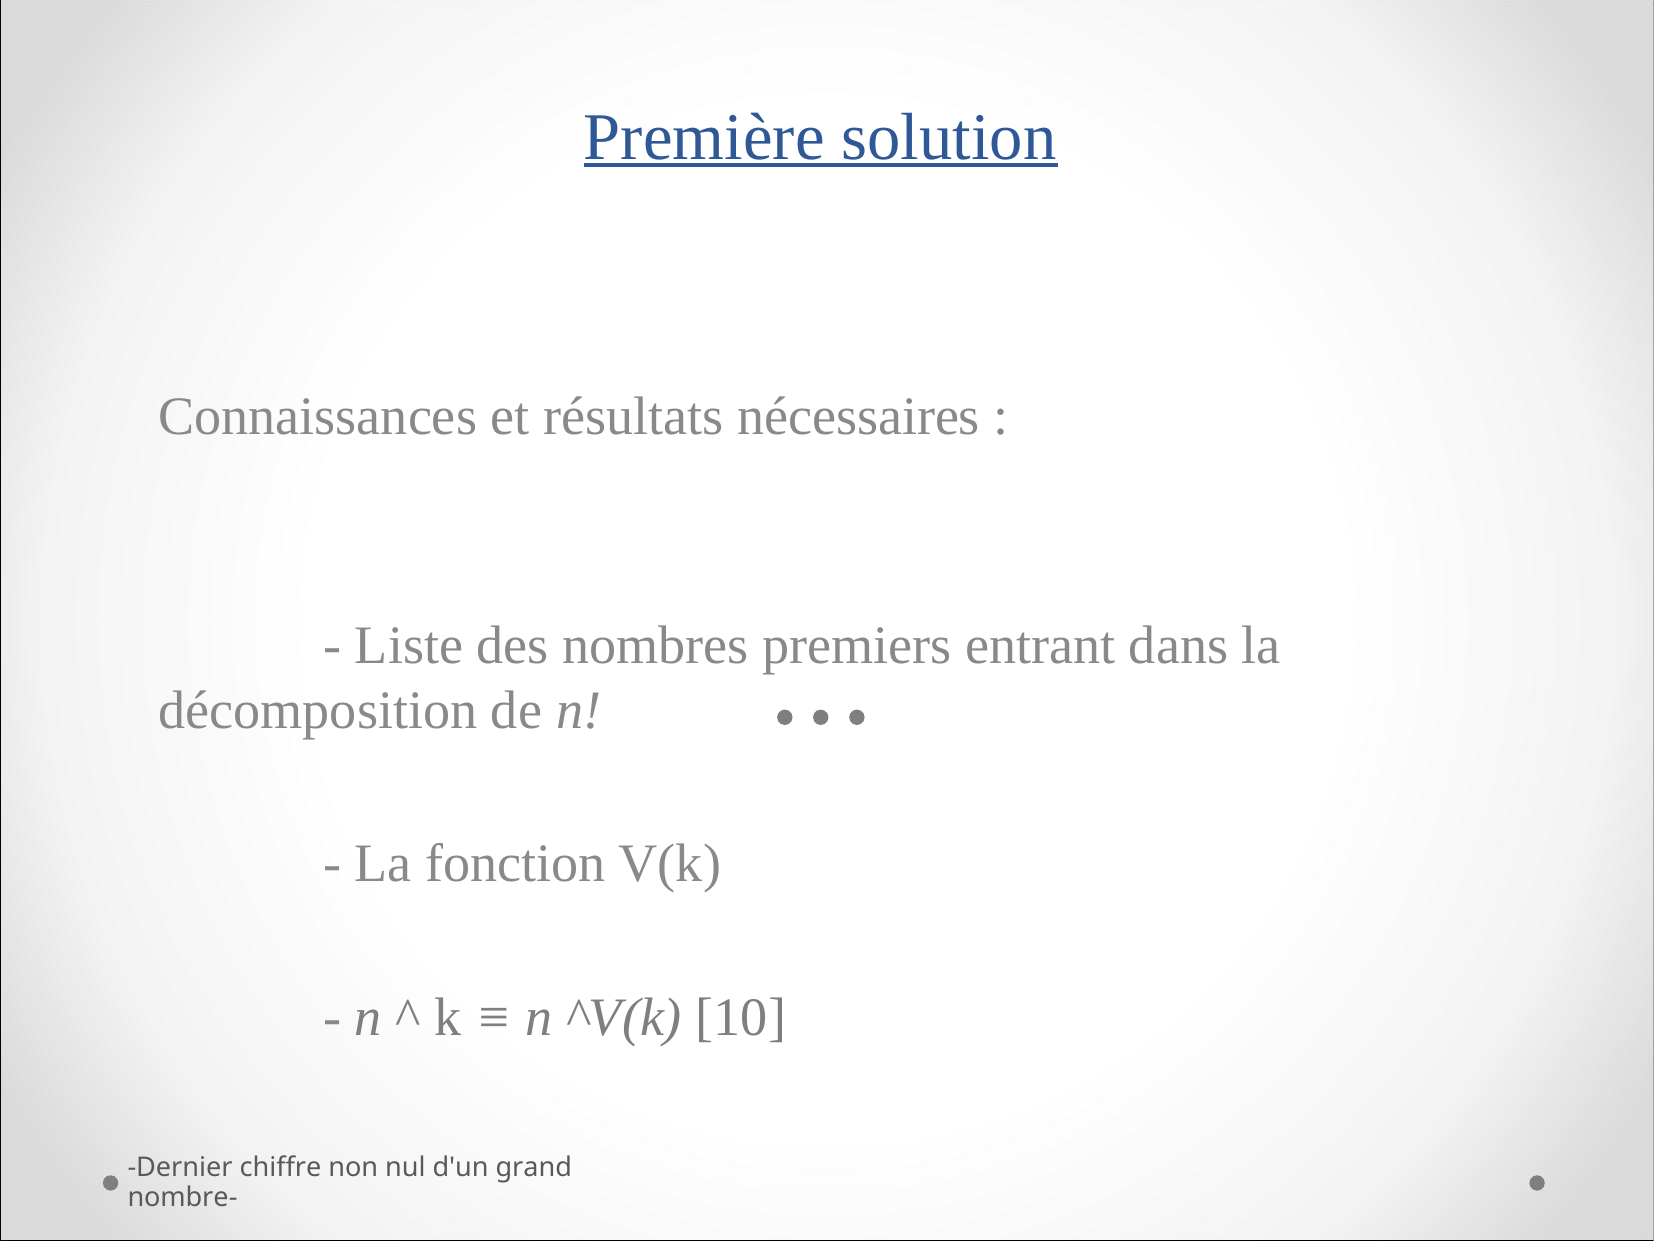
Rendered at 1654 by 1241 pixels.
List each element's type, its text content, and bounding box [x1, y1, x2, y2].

list Connaissances et résultats nécessaires : - Liste des nombres premiers entrant dans la décomposition de n! - La fonction V(k) - n ^ k ≡ n ^V(k) [10] [141, 371, 1548, 1058]
picture [0, 0, 1654, 1241]
text_box -Dernier chiffre non nul d'un grand nombre- [119, 1149, 635, 1216]
title Première solution [117, 76, 1524, 182]
